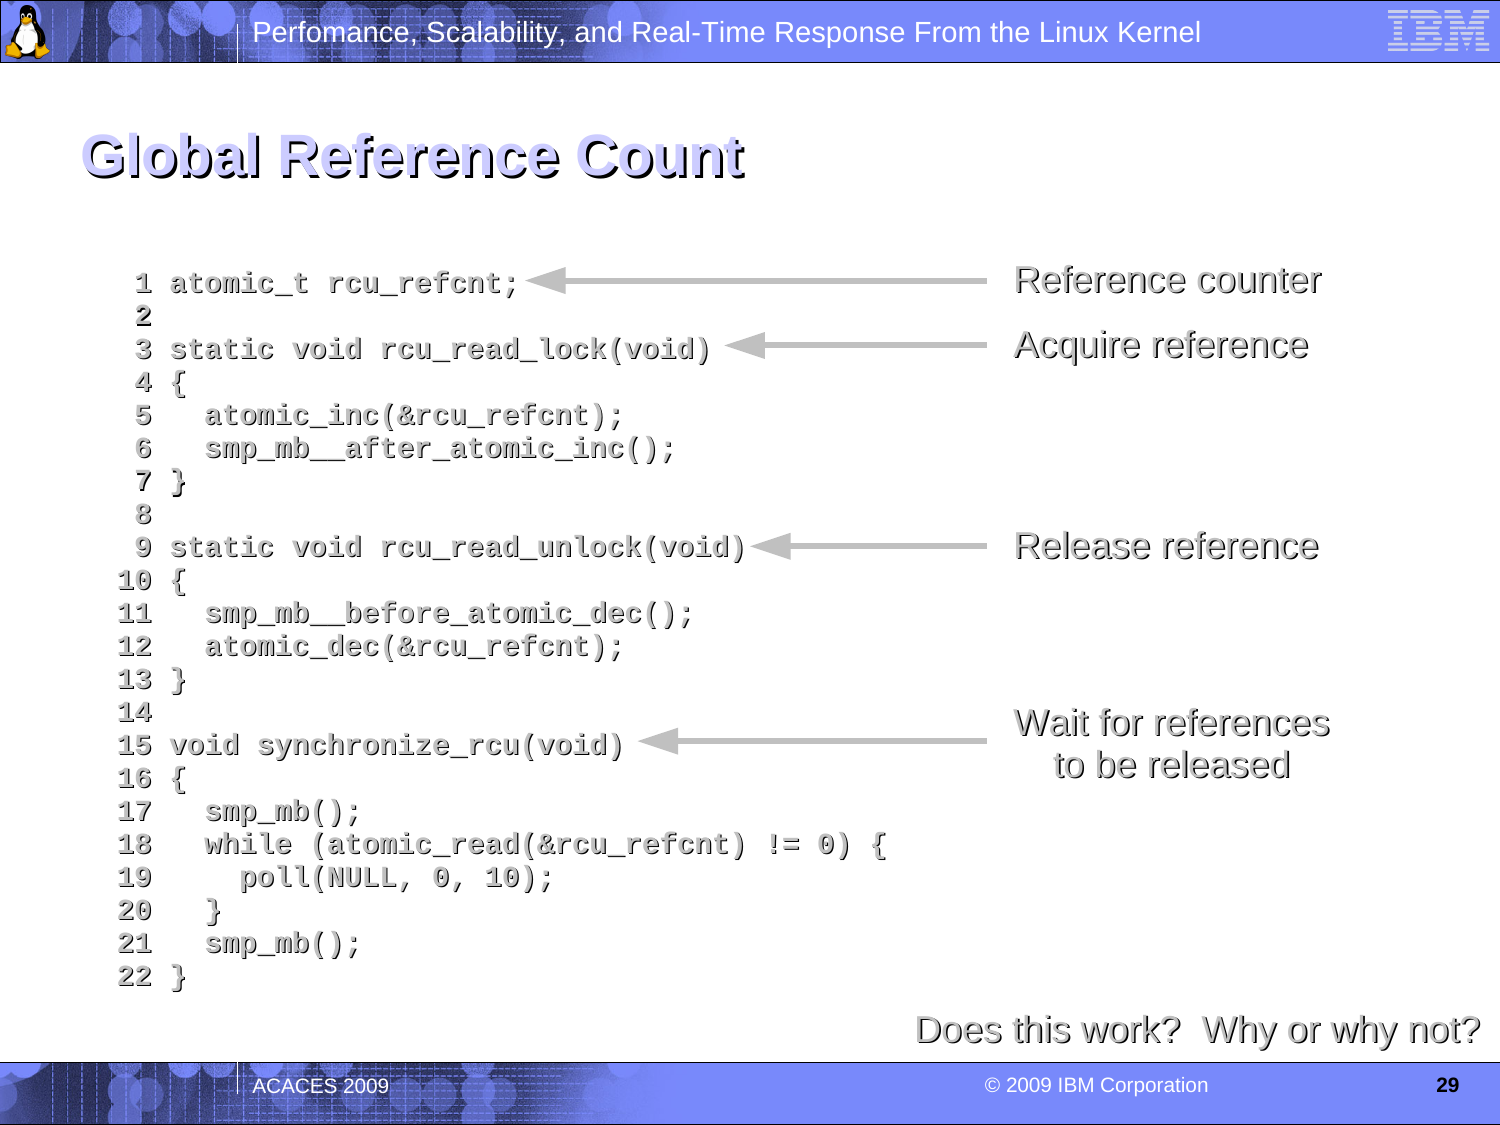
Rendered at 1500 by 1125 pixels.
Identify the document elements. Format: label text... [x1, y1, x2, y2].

text_box Acquire reference [998, 315, 1324, 373]
title Global Reference Count [79, 124, 1433, 192]
list 1 atomic_t rcu_refcnt; 2 3 static void rcu_read_lock(void) 4 { 5 atomic_inc(&rcu_refcnt); 6 smp_mb__after_atomic_inc(); 7 } 8 9 static void rcu_read_unlock(void) 10 { 11 smp_mb__before_atomic_dec(); 12 atomic_dec(&rcu_refcnt); 13 } 14 15 void synchronize_rcu(void) 16 { 17 smp_mb(); 18 while (atomic_read(&rcu_refcnt) != 0) { 19 poll(NULL, 0, 10); 20 } 21 smp_mb(); 22 } [99, 267, 1389, 998]
text_box Does this work? Why or why not? [899, 1000, 1496, 1058]
text_box Reference counter [998, 250, 1336, 308]
text_box Wait for references to be released [998, 693, 1345, 793]
text_box Release reference [998, 516, 1334, 574]
picture [0, 1063, 1500, 1124]
picture [1, 1, 1500, 62]
